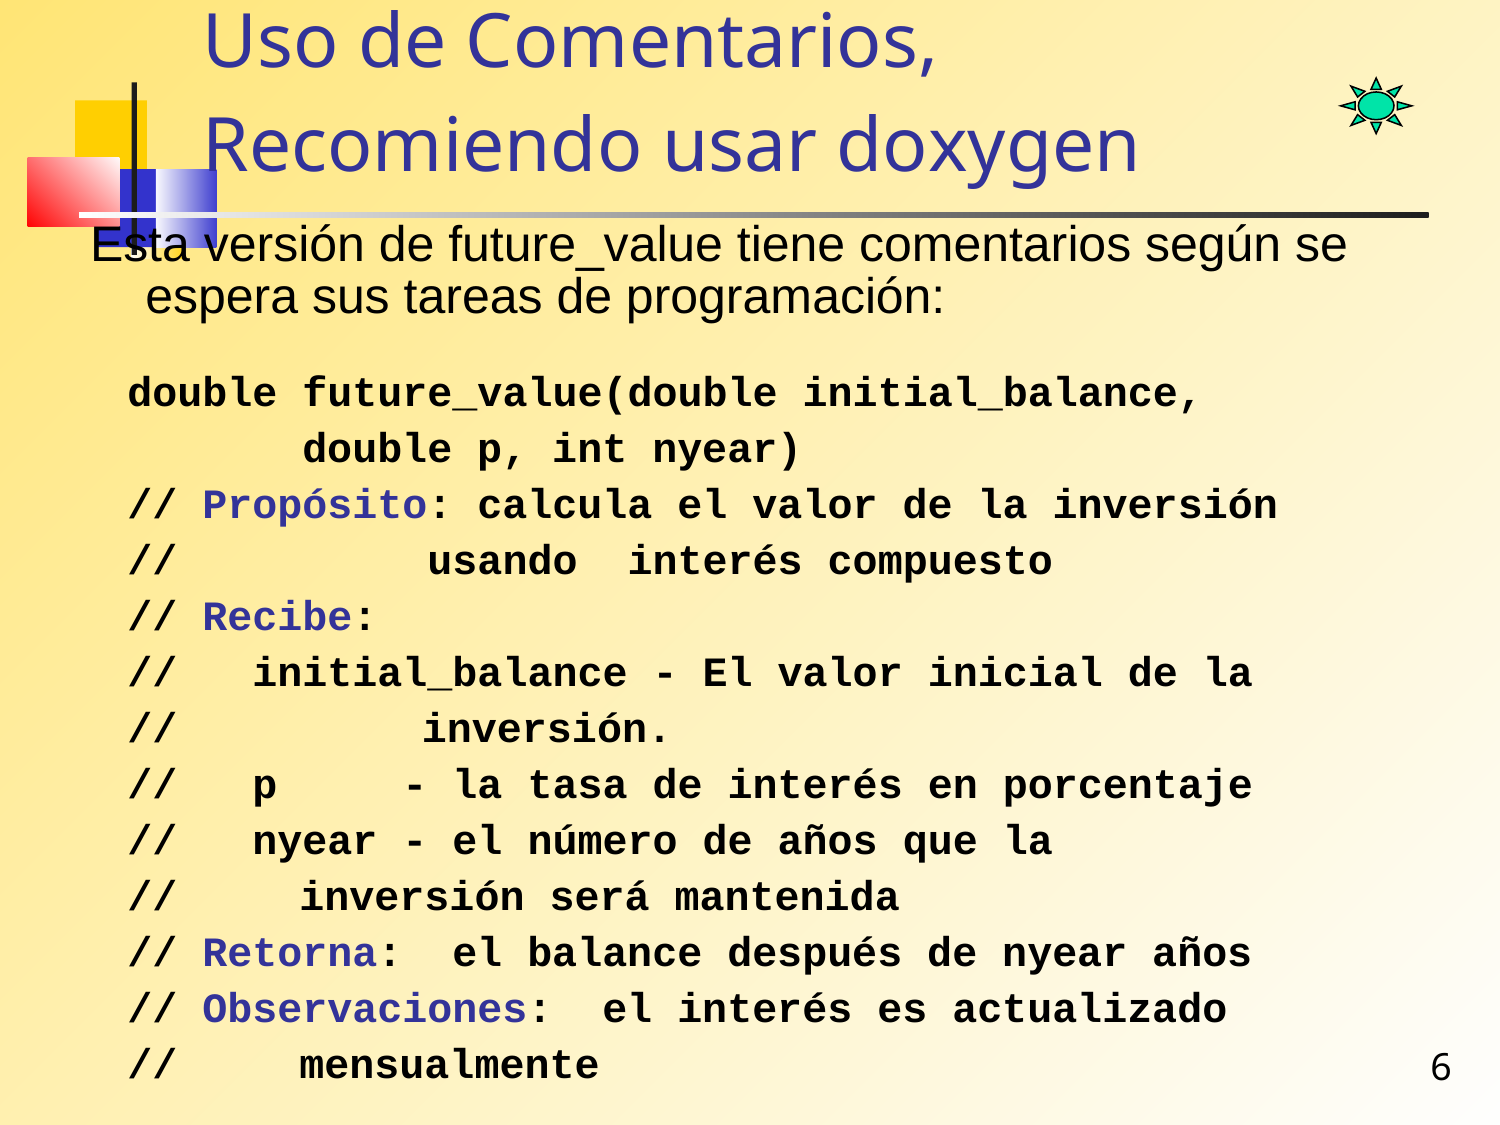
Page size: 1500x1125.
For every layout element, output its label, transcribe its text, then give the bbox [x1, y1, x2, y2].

list Esta versión de future_value tiene comentarios según se espera sus tareas de programación: [74, 212, 1463, 1125]
title Uso de Comentarios, Recomiendo usar doxygen [187, 3, 1466, 201]
